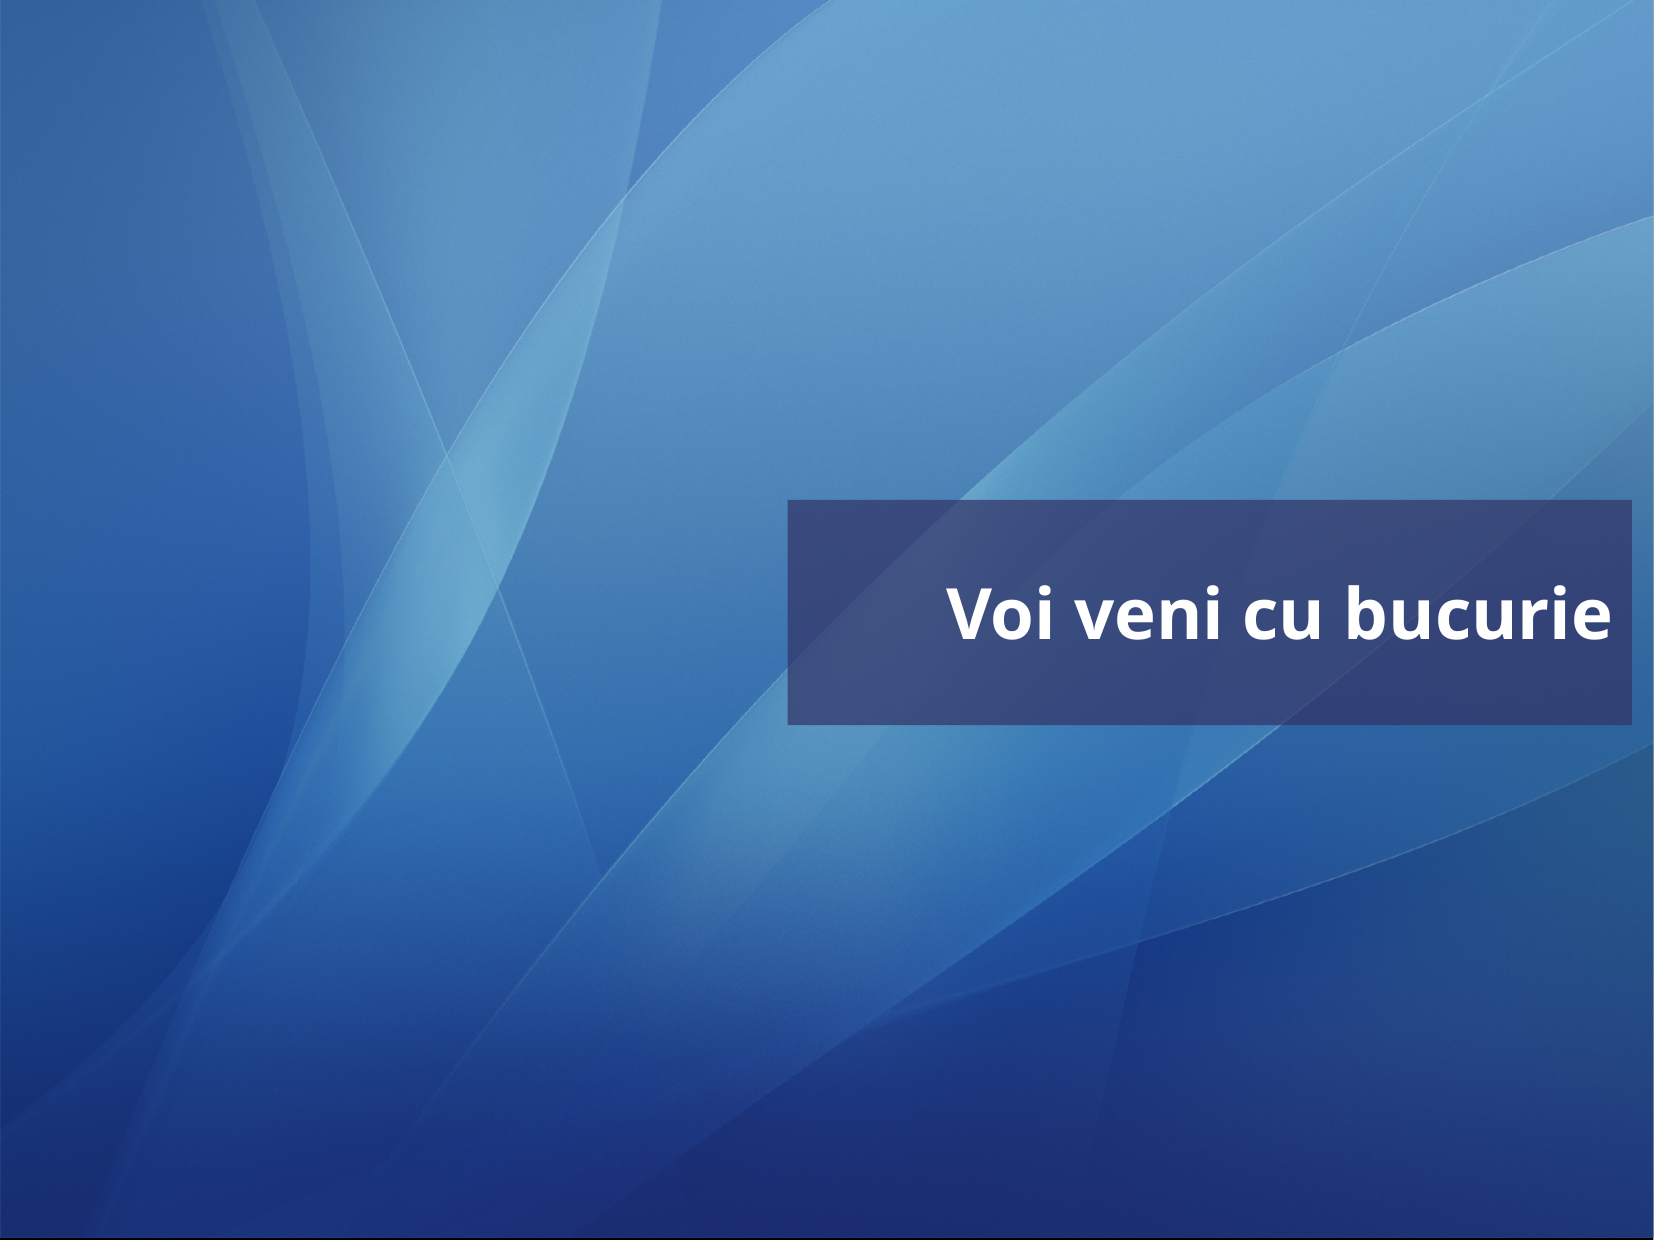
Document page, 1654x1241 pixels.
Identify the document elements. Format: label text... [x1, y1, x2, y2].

picture [0, 0, 1654, 1238]
text_box Voi veni cu bucurie [787, 499, 1632, 726]
